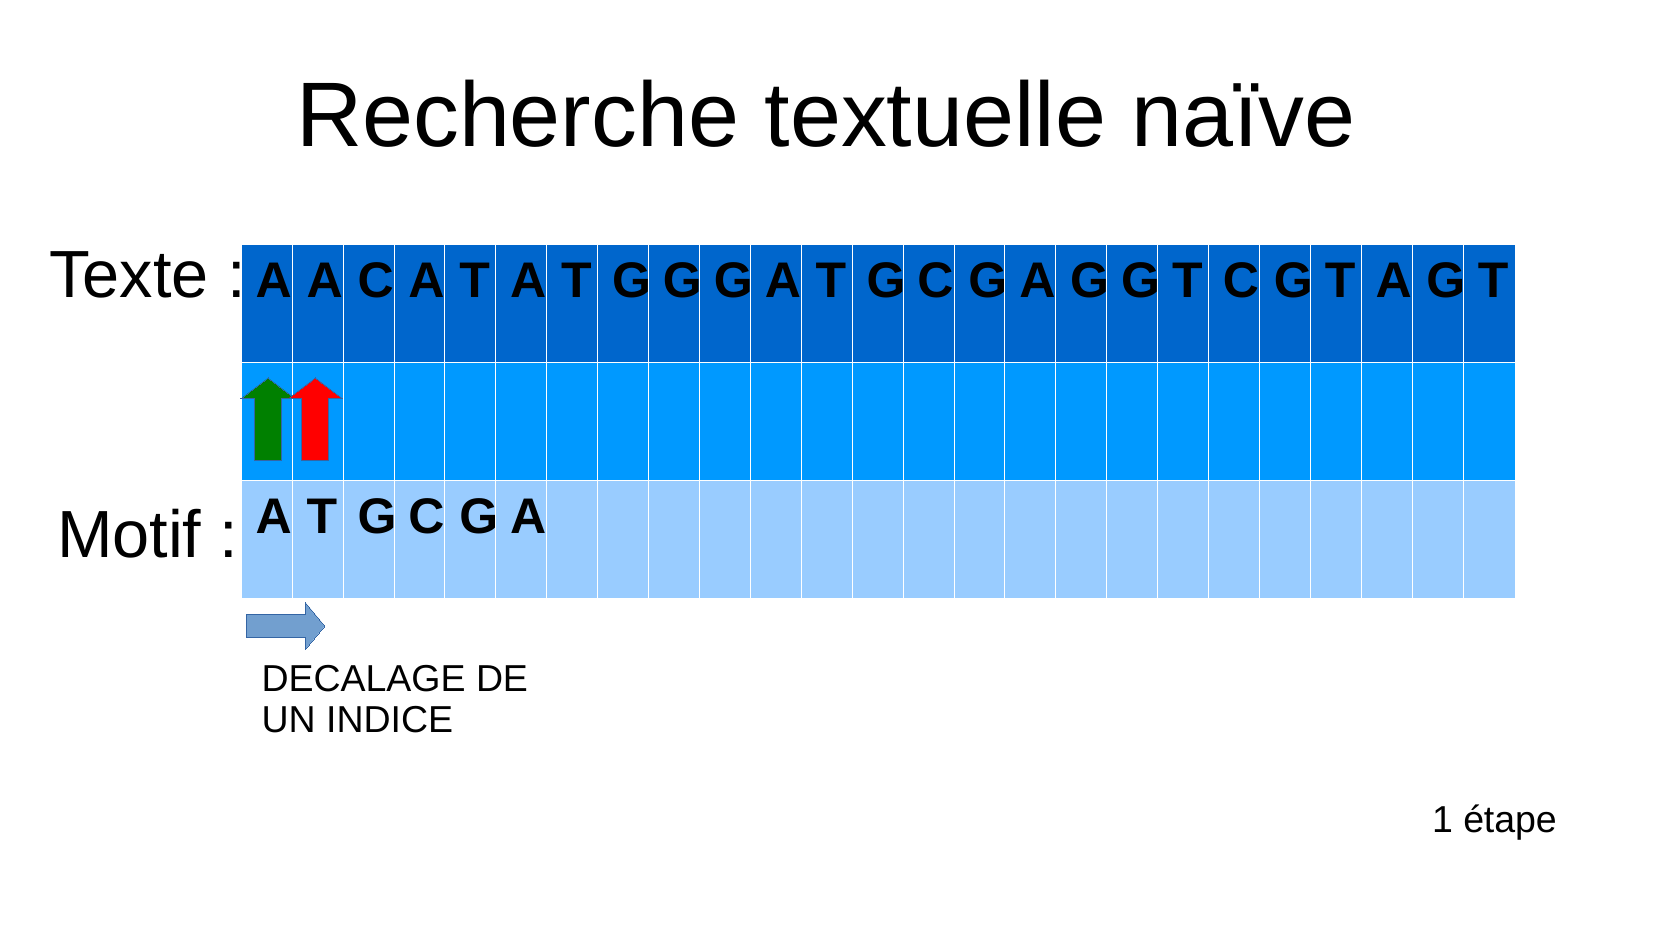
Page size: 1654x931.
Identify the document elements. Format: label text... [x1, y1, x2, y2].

table_cell [1209, 363, 1259, 480]
table_cell [904, 363, 954, 480]
title Recherche textuelle naïve [82, 37, 1571, 193]
table_cell C [395, 481, 444, 598]
table_cell [1311, 363, 1361, 480]
table_header A [1005, 245, 1055, 362]
table_cell T [293, 481, 343, 598]
table_cell [751, 481, 801, 598]
table_header A [496, 245, 546, 362]
table_cell [904, 481, 954, 598]
table_header T [547, 245, 597, 362]
table_cell [1005, 363, 1055, 480]
table_cell A [496, 481, 546, 598]
table_cell [649, 363, 699, 480]
text_box [240, 377, 343, 461]
table_cell [1464, 363, 1515, 480]
table_cell [1158, 481, 1208, 598]
text_box DECALAGE DE UN INDICE [246, 649, 556, 749]
table_header G [598, 245, 648, 362]
table_cell [1107, 363, 1157, 480]
table_cell [751, 363, 801, 480]
table_cell [955, 481, 1004, 598]
table_cell [293, 363, 343, 398]
table_cell [1056, 481, 1106, 598]
table_cell [1056, 363, 1106, 480]
table_cell [547, 363, 597, 480]
table_cell [853, 481, 903, 598]
table_cell [1005, 481, 1055, 598]
table_cell [242, 399, 292, 480]
table_cell [1362, 363, 1412, 480]
table_header T [1464, 245, 1515, 362]
table_cell [955, 363, 1004, 480]
table_cell A [242, 481, 292, 598]
table_cell [1209, 481, 1259, 598]
table_cell [1311, 481, 1361, 598]
table_cell [344, 363, 394, 480]
table_header A [1362, 245, 1412, 362]
table_header C [904, 245, 954, 362]
table_cell [242, 363, 292, 397]
table_header T [1311, 245, 1361, 362]
table_header G [700, 245, 750, 362]
table_cell G [344, 481, 394, 598]
table_cell [700, 481, 750, 598]
table_cell G [445, 481, 495, 598]
text_box 1 étape [1417, 791, 1630, 851]
table_header G [853, 245, 903, 362]
table_header G [1413, 245, 1463, 362]
table_cell [700, 363, 750, 480]
table_cell [802, 481, 852, 598]
table_cell [802, 363, 852, 480]
table_header T [802, 245, 852, 362]
text_box Motif : [35, 477, 241, 591]
table_header G [1107, 245, 1157, 362]
table_header A [242, 245, 292, 362]
table_header G [1056, 245, 1106, 362]
table_cell [445, 363, 495, 480]
table_cell [1464, 481, 1515, 598]
table_cell [1260, 481, 1310, 598]
table_cell [1413, 481, 1463, 598]
text_box [246, 602, 325, 649]
table_header G [955, 245, 1004, 362]
table_cell [496, 363, 546, 480]
table_header A [395, 245, 444, 362]
table_cell [395, 363, 444, 480]
table_cell [1413, 363, 1463, 480]
table_cell [1107, 481, 1157, 598]
table_cell [1260, 363, 1310, 480]
table_header C [344, 245, 394, 362]
table_cell [293, 399, 343, 480]
table_cell [1158, 363, 1208, 480]
table_header T [1158, 245, 1208, 362]
table_header T [445, 245, 495, 362]
table_header C [1209, 245, 1259, 362]
table_header A [293, 245, 343, 362]
table_cell [598, 363, 648, 480]
table_cell [1362, 481, 1412, 598]
table_cell [598, 481, 648, 598]
table_header G [649, 245, 699, 362]
table_header A [751, 245, 801, 362]
table_header G [1260, 245, 1310, 362]
subtitle Texte : [35, 217, 260, 331]
table_cell [649, 481, 699, 598]
table_cell [547, 481, 597, 598]
table_cell [853, 363, 903, 480]
